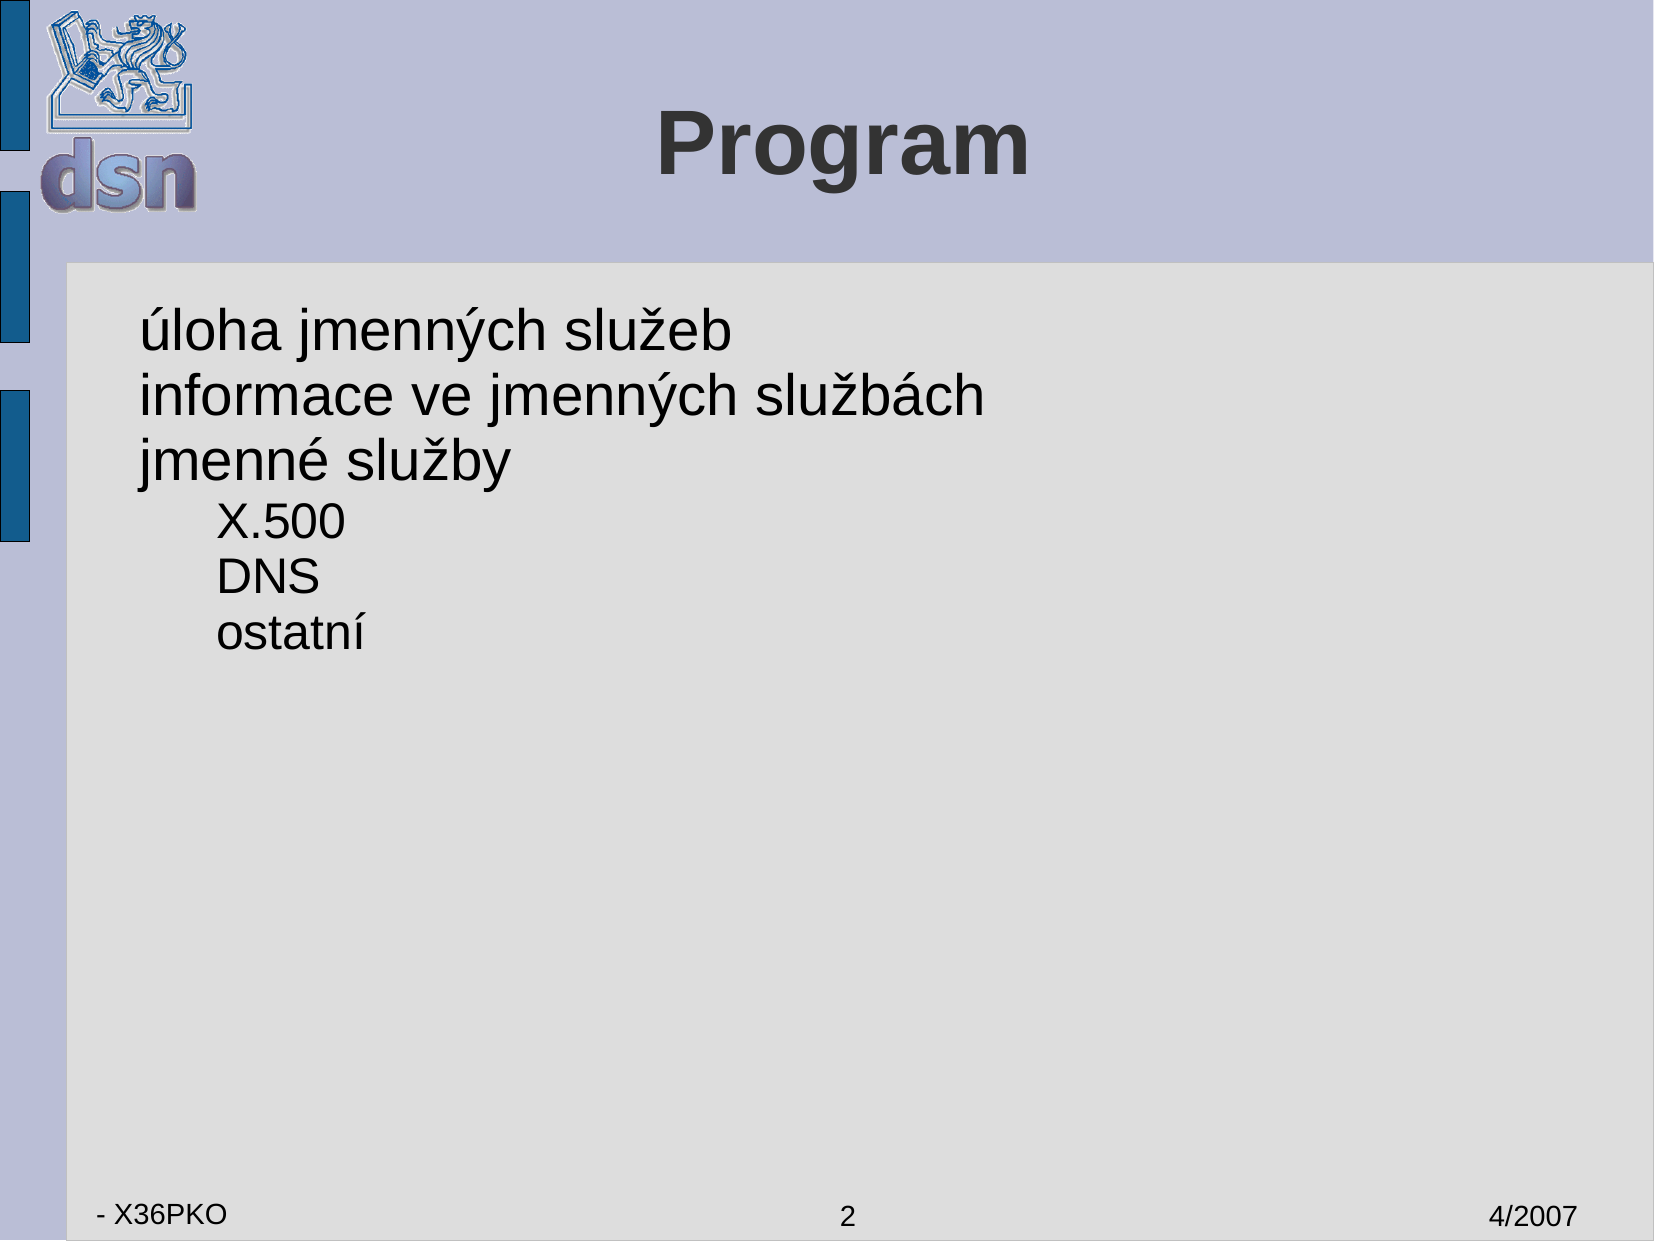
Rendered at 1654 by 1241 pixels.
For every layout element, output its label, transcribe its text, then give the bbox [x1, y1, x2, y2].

title Program [210, 39, 1478, 247]
picture [10, 10, 223, 230]
list úloha jmenných služeb informace ve jmenných službách jmenné služby X.500 DNS ostatní [121, 297, 1534, 1126]
